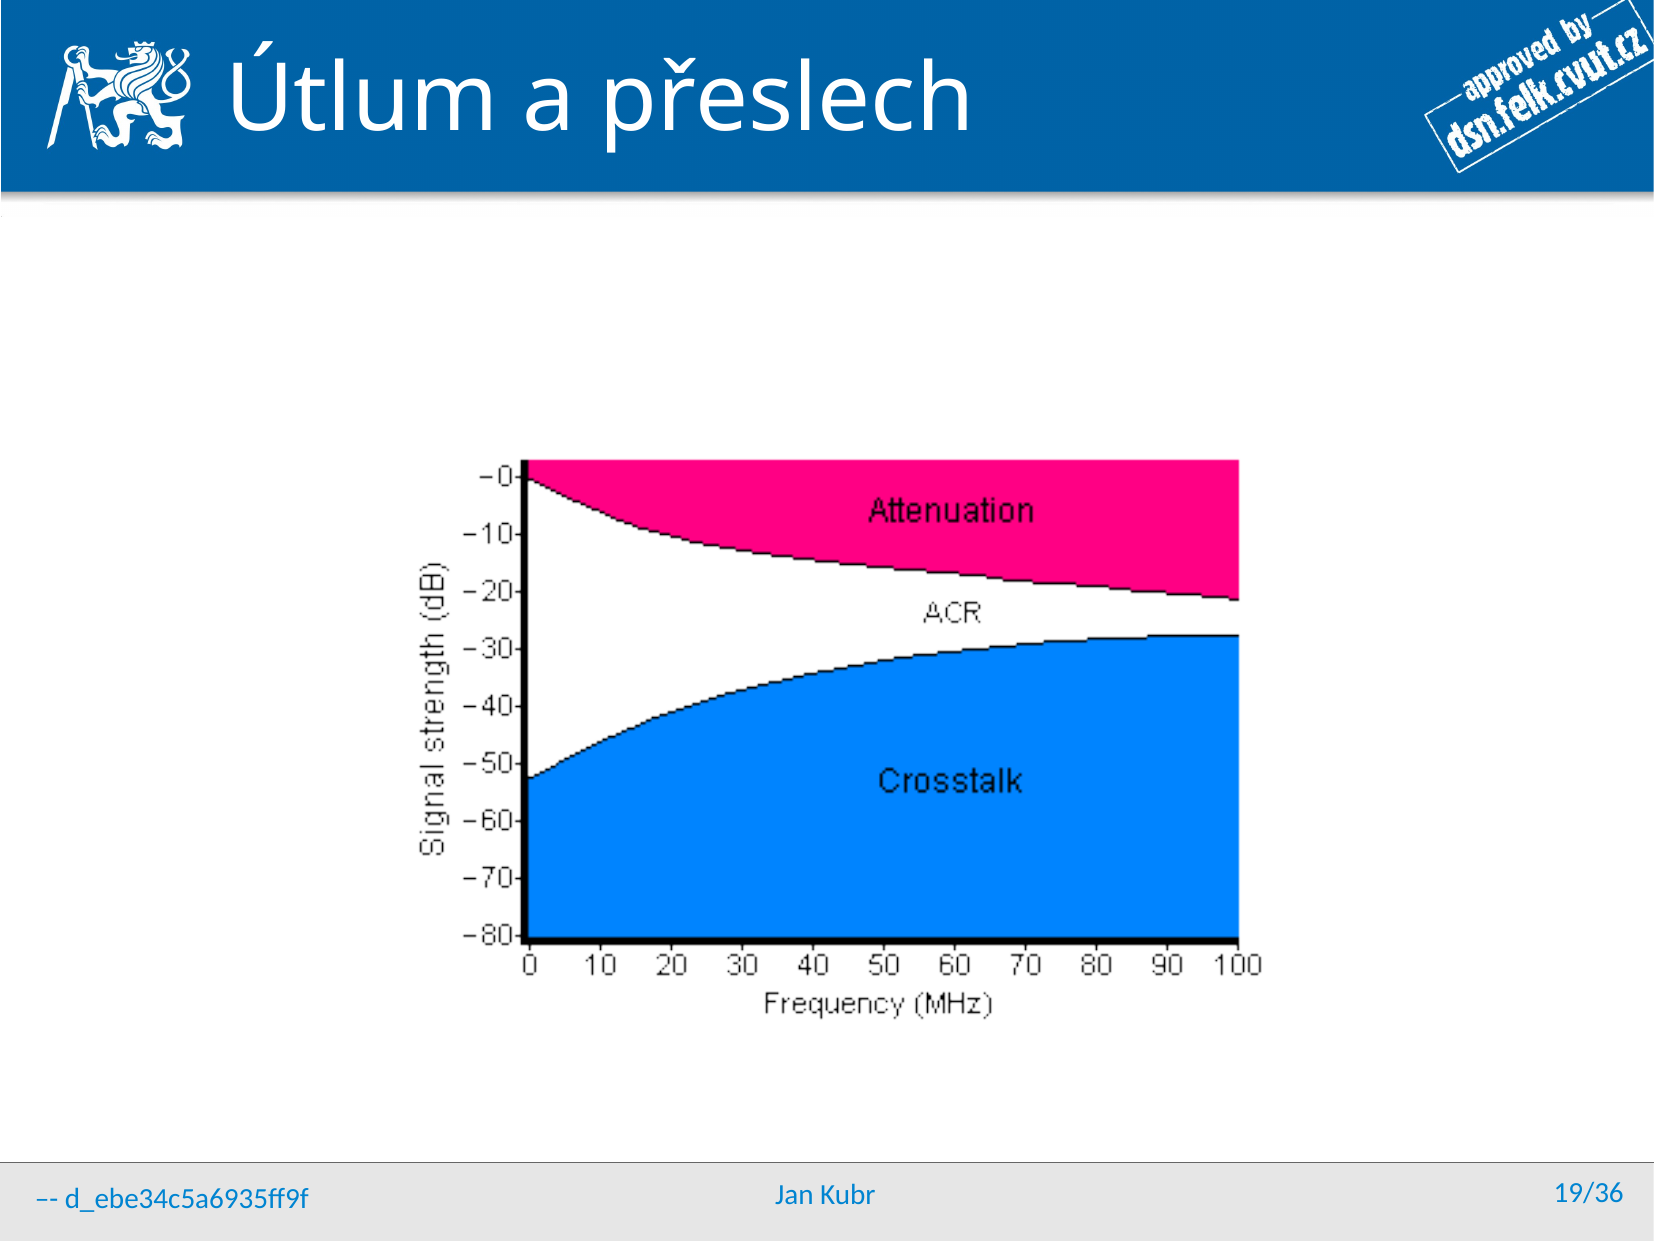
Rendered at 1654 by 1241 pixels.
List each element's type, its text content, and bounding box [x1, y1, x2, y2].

picture [393, 422, 1303, 1061]
title Útlum a přeslech [225, 0, 1426, 188]
picture [1, 0, 1654, 217]
